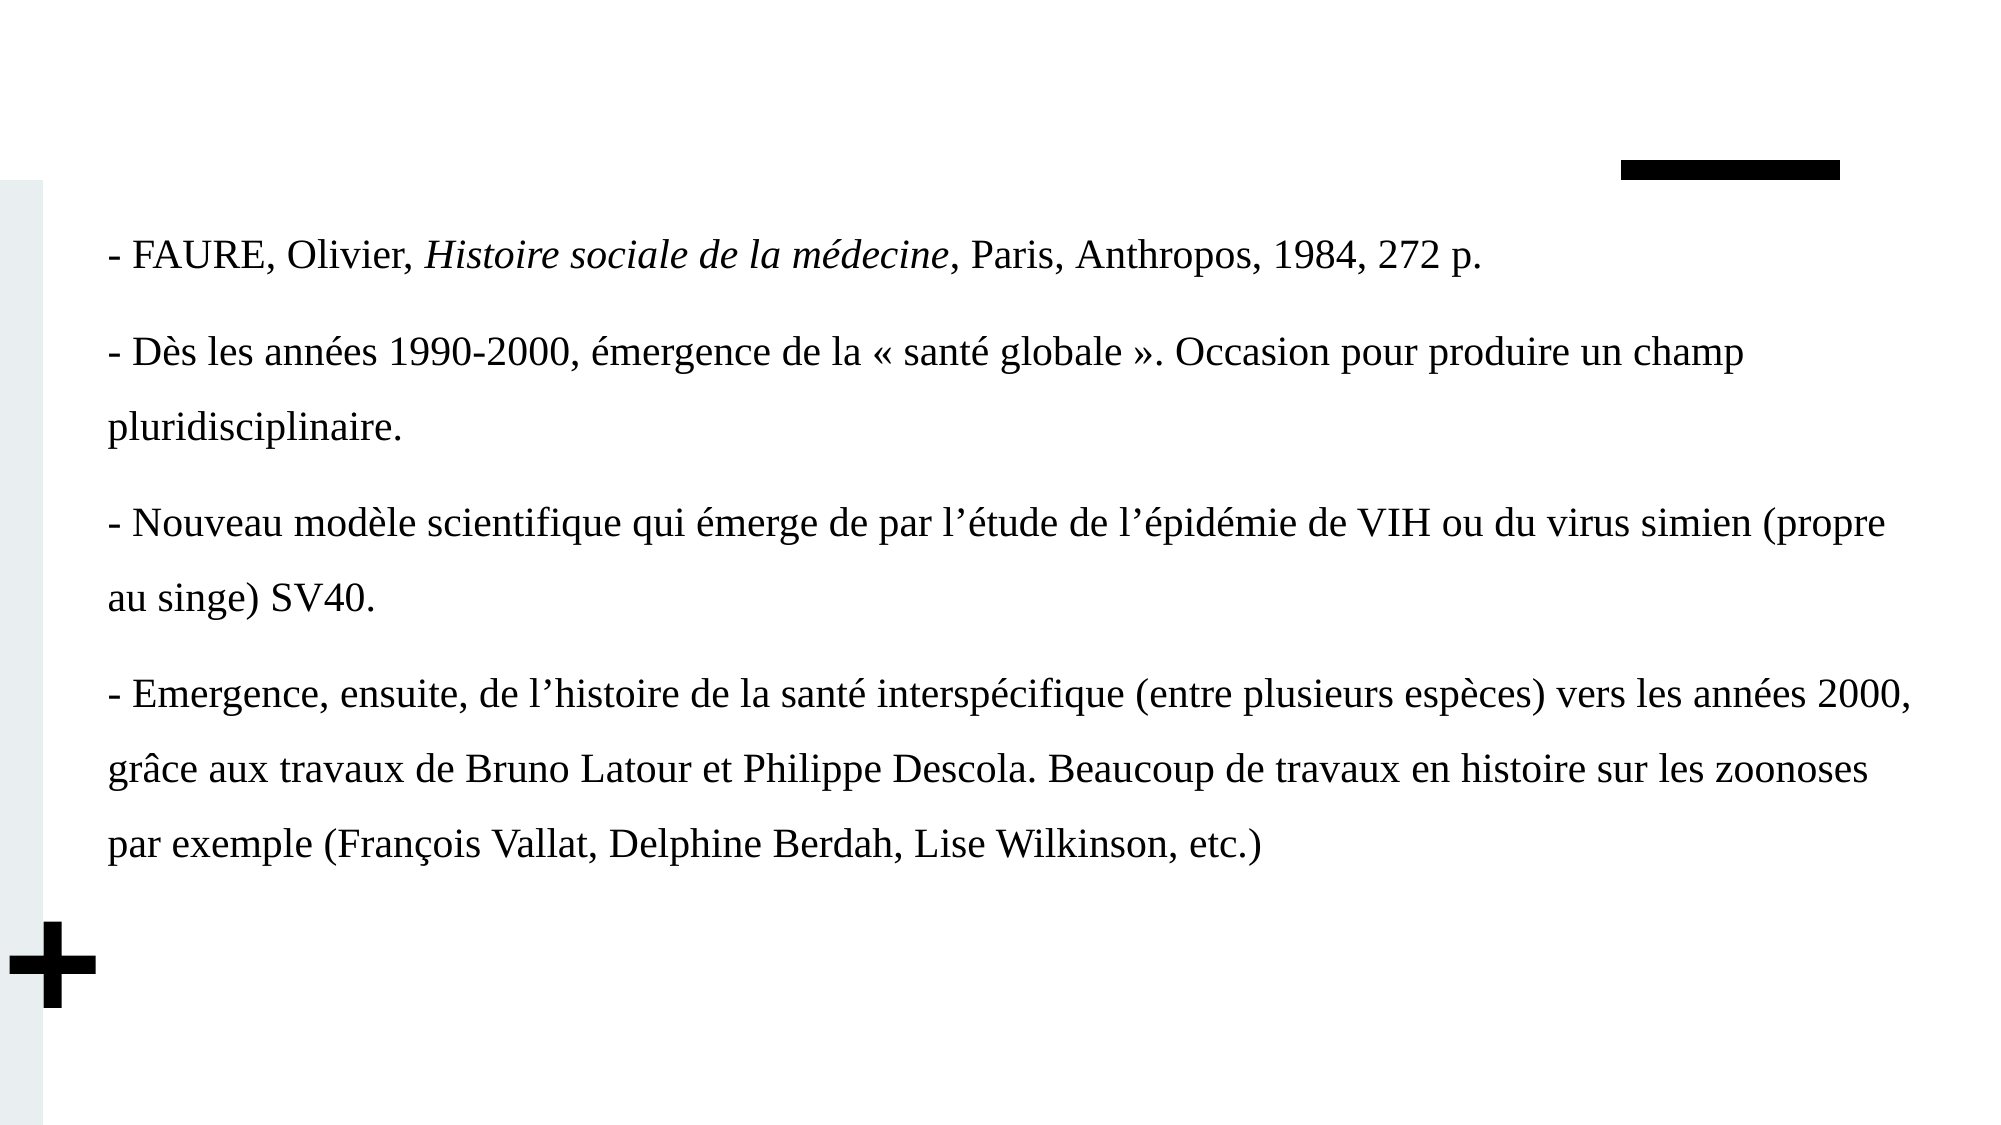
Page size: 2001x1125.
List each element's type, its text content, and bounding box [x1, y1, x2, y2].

list - FAURE, Olivier, Histoire sociale de la médecine, Paris, Anthropos, 1984, 272 p. - Dès les années 1990-2000, émergence de la « santé globale ». Occasion pour produire un champ pluridisciplinaire. - Nouveau modèle scientifique qui émerge de par l’étude de l’épidémie de VIH ou du virus simien (propre au singe) SV40. - Emergence, ensuite, de l’histoire de la santé interspécifique (entre plusieurs espèces) vers les années 2000, grâce aux travaux de Bruno Latour et Philippe Descola. Beaucoup de travaux en histoire sur les zoonoses par exemple (François Vallat, Delphine Berdah, Lise Wilkinson, etc.) [92, 194, 1930, 1073]
